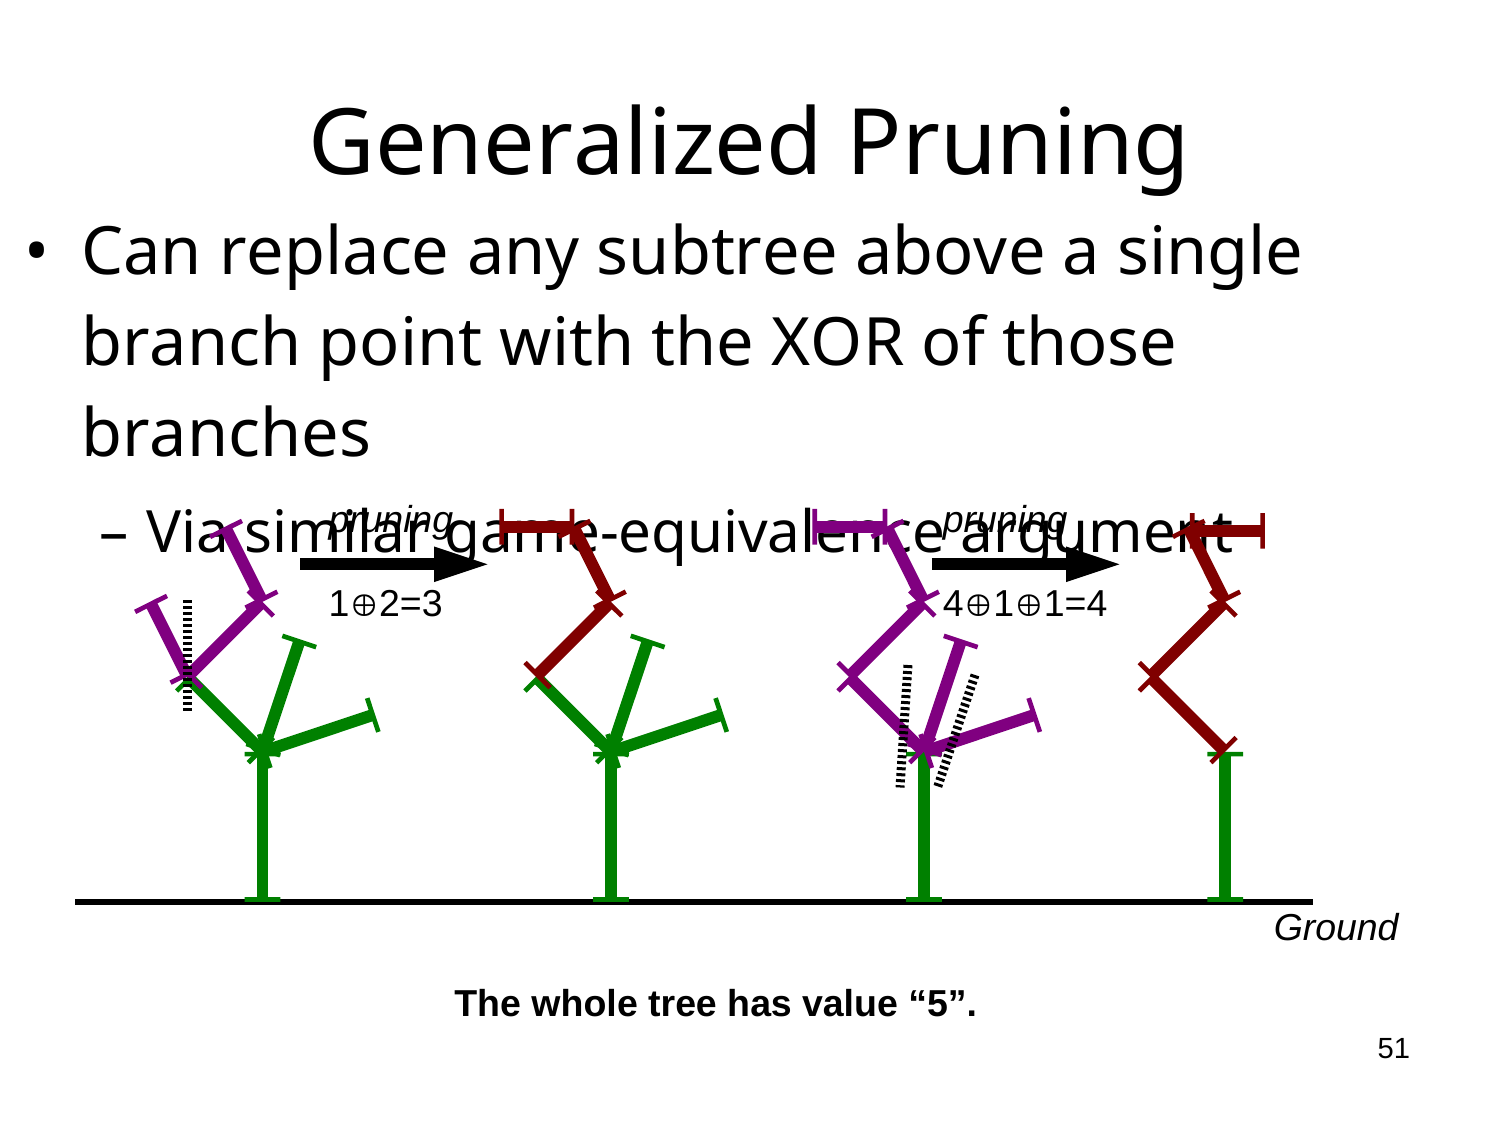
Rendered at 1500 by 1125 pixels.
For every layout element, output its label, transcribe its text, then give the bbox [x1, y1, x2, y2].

title Generalized Pruning [24, 45, 1476, 203]
list Can replace any subtree above a single branch point with the XOR of those branches Via similar game-equivalence argument [24, 203, 1476, 1027]
text_box Ground [1259, 898, 1414, 956]
text_box The whole tree has value “5”. [439, 975, 994, 1032]
text_box pruning 1⊕2=3 [313, 491, 469, 633]
text_box pruning 4⊕1⊕1=4 [928, 491, 1123, 633]
